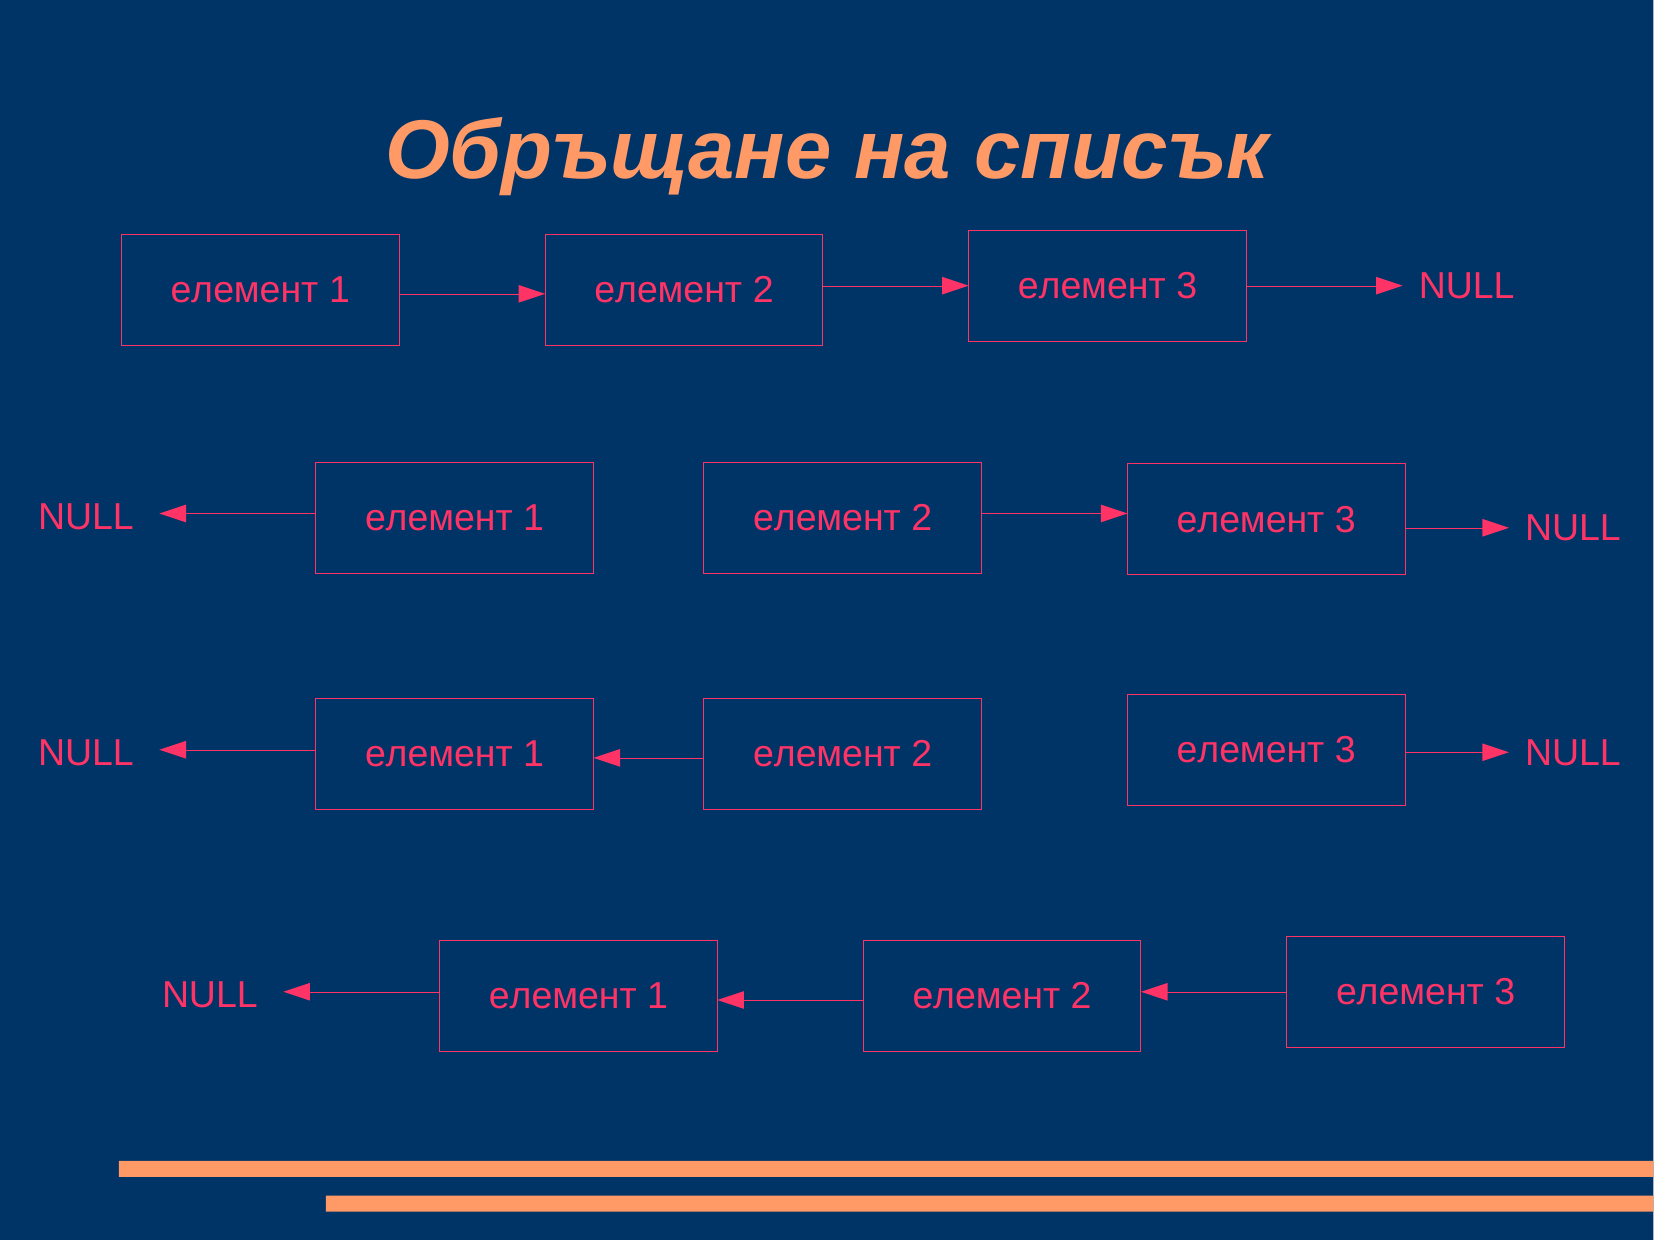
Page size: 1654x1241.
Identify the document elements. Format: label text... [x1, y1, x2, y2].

text_box елемент 2 [545, 234, 823, 346]
text_box NULL [1508, 472, 1638, 584]
text_box елемент 3 [1127, 463, 1406, 575]
text_box NULL [21, 696, 150, 808]
title Обръщане на списък [121, 46, 1534, 254]
text_box елемент 1 [315, 698, 594, 810]
text_box NULL [1508, 696, 1638, 808]
text_box NULL [145, 938, 274, 1050]
text_box елемент 1 [121, 234, 400, 346]
text_box елемент 3 [968, 230, 1247, 342]
text_box елемент 3 [1286, 936, 1565, 1048]
text_box елемент 2 [703, 698, 982, 810]
text_box елемент 2 [863, 940, 1141, 1052]
text_box елемент 3 [1127, 694, 1406, 806]
text_box елемент 1 [439, 940, 718, 1052]
text_box NULL [21, 460, 150, 572]
text_box eлемент 1 [315, 462, 594, 574]
text_box NULL [1402, 230, 1531, 342]
text_box eлемент 2 [703, 462, 982, 574]
